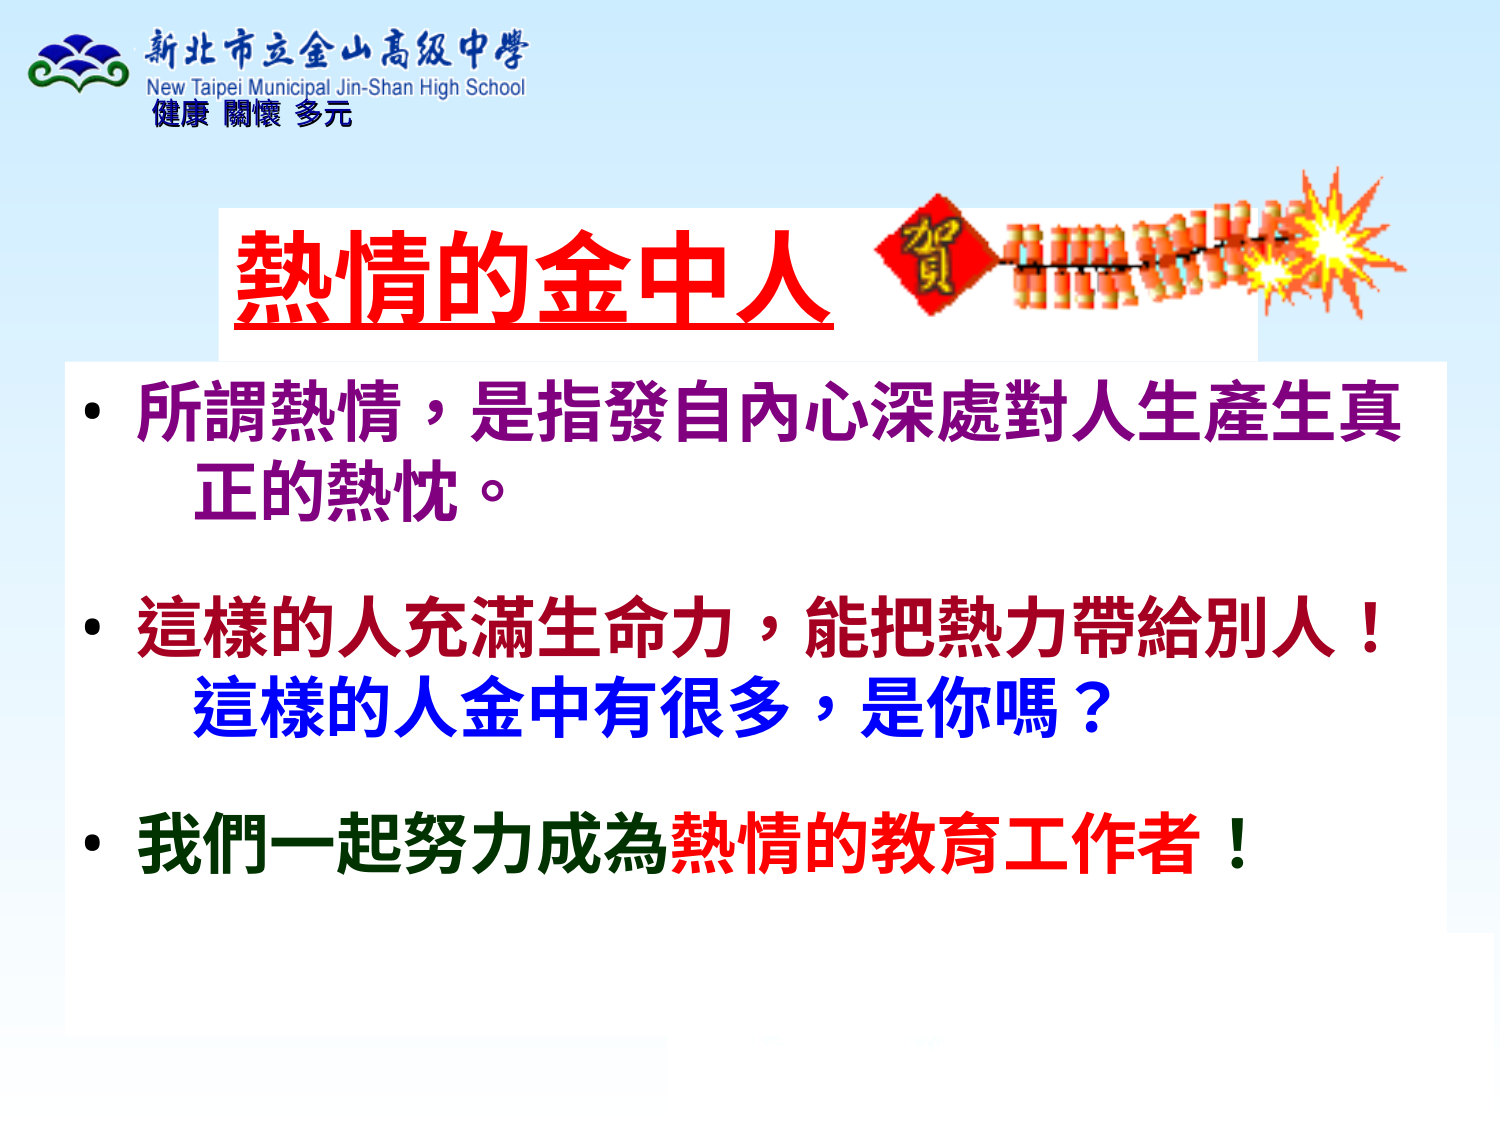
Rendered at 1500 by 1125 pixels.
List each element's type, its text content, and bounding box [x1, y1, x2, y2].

list 所謂熱情，是指發自內心深處對人生產生真正的熱忱。 這樣的人充滿生命力，能把熱力帶給別人！這樣的人金中有很多，是你嗎？ 我們一起努力成為熱情的教育工作者！ [64, 361, 1447, 1037]
picture [868, 160, 1412, 358]
title 熱情的金中人 [218, 208, 1258, 361]
